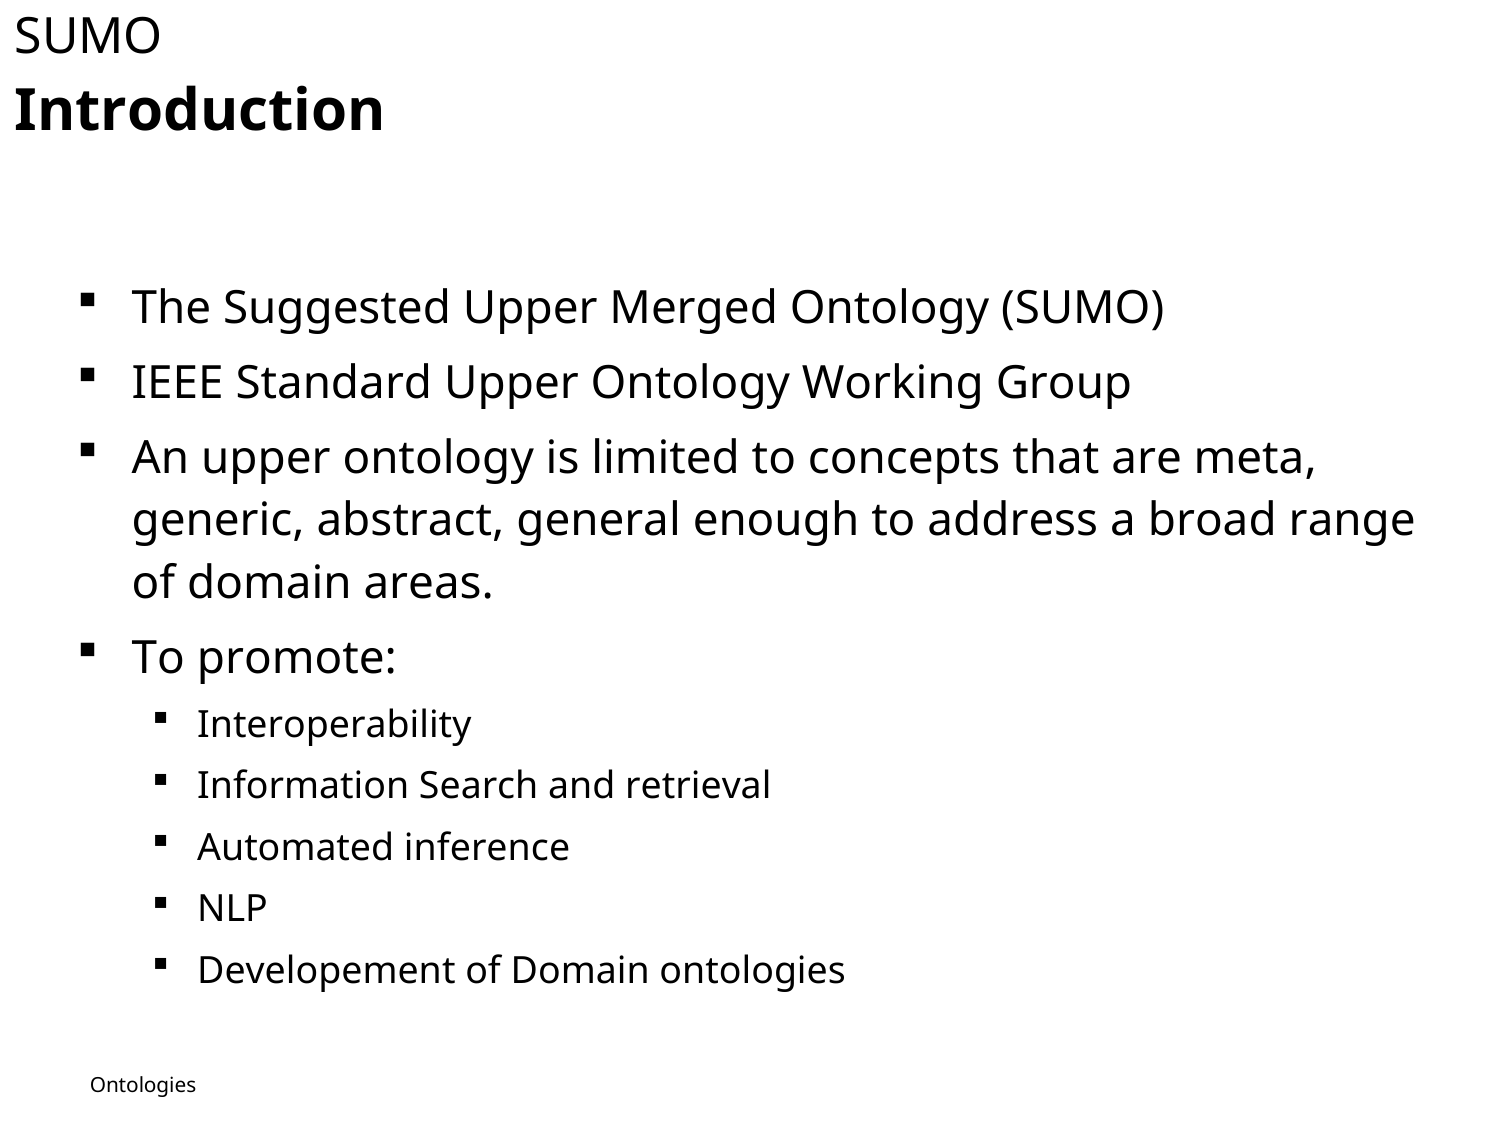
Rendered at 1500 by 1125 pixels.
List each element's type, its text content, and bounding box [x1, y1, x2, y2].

title SUMO Introduction [0, 0, 1276, 147]
list The Suggested Upper Merged Ontology (SUMO) IEEE Standard Upper Ontology Working Group An upper ontology is limited to concepts that are meta, generic, abstract, general enough to address a broad range of domain areas. To promote: Interoperability Information Search and retrieval Automated inference NLP Developement of Domain ontologies [62, 174, 1463, 1034]
